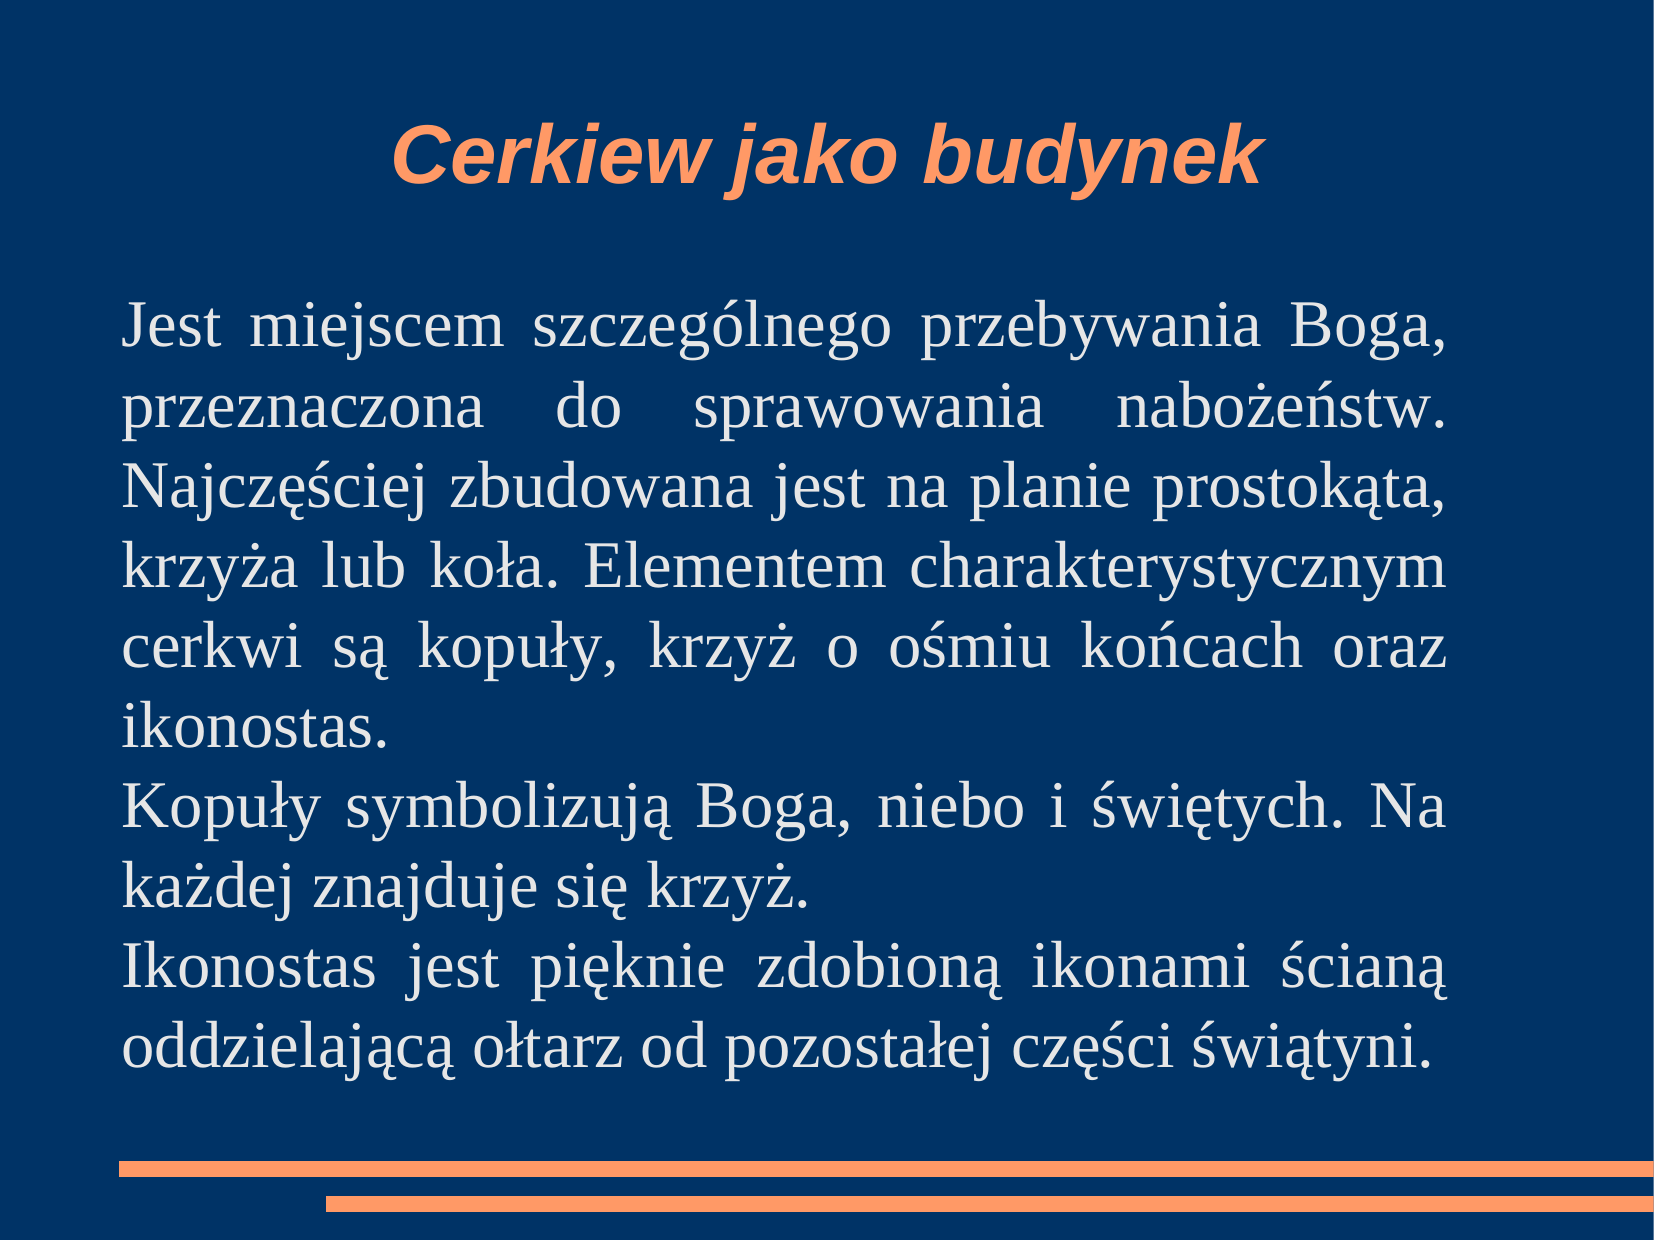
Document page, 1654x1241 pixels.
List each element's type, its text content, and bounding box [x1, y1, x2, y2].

title Cerkiew jako budynek [121, 46, 1534, 254]
list Jest miejscem szczególnego przebywania Boga, przeznaczona do sprawowania nabożeństw. Najczęściej zbudowana jest na planie prostokąta, krzyża lub koła. Elementem charakterystycznym cerkwi są kopuły, krzyż o ośmiu końcach oraz ikonostas. Kopuły symbolizują Boga, niebo i świętych. Na każdej znajduje się krzyż. Ikonostas jest pięknie zdobioną ikonami ścianą oddzielającą ołtarz od pozostałej części świątyni. [121, 280, 1561, 1091]
